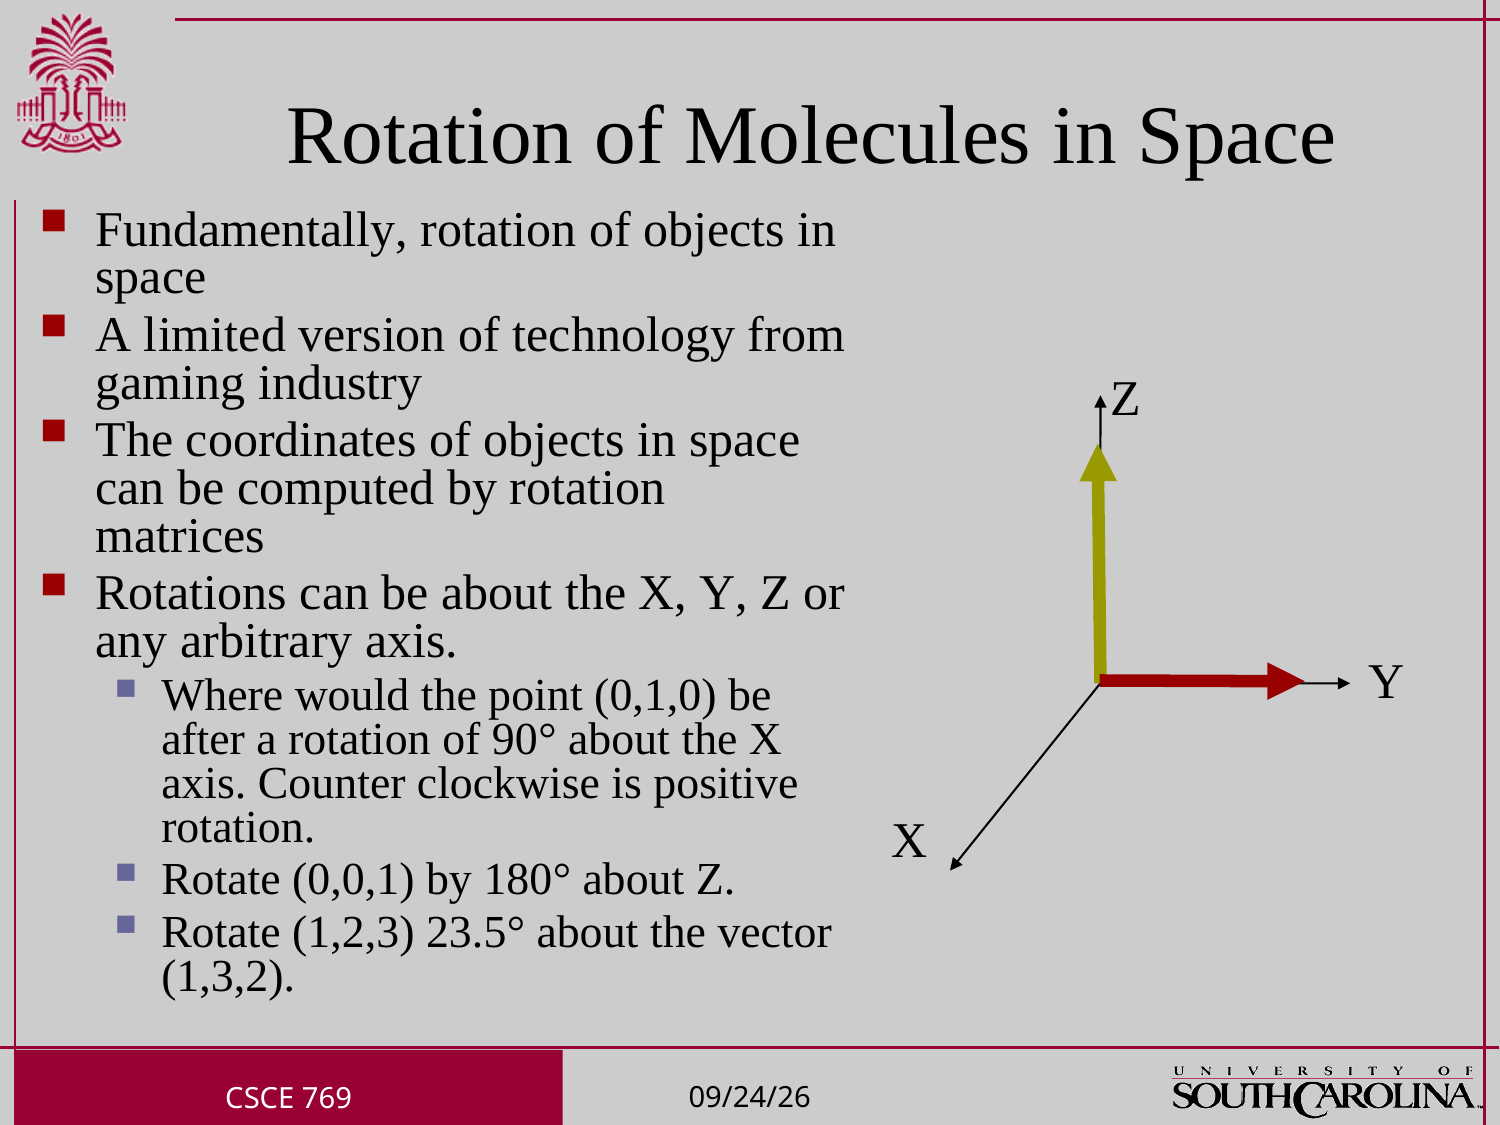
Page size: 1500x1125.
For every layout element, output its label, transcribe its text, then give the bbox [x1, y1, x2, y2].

text_box Z [1095, 357, 1156, 434]
list Fundamentally, rotation of objects in space A limited version of technology from gaming industry The coordinates of objects in space can be computed by rotation matrices Rotations can be about the X, Y, Z or any arbitrary axis. Where would the point (0,1,0) be after a rotation of 90° about the X axis. Counter clockwise is positive rotation. Rotate (0,0,1) by 180° about Z. Rotate (1,2,3) 23.5° about the vector (1,3,2). [24, 200, 863, 1013]
text_box Y [1353, 640, 1420, 717]
picture [1162, 1049, 1483, 1125]
text_box X [876, 799, 943, 876]
picture [12, 12, 131, 155]
title Rotation of Molecules in Space [174, 9, 1450, 188]
